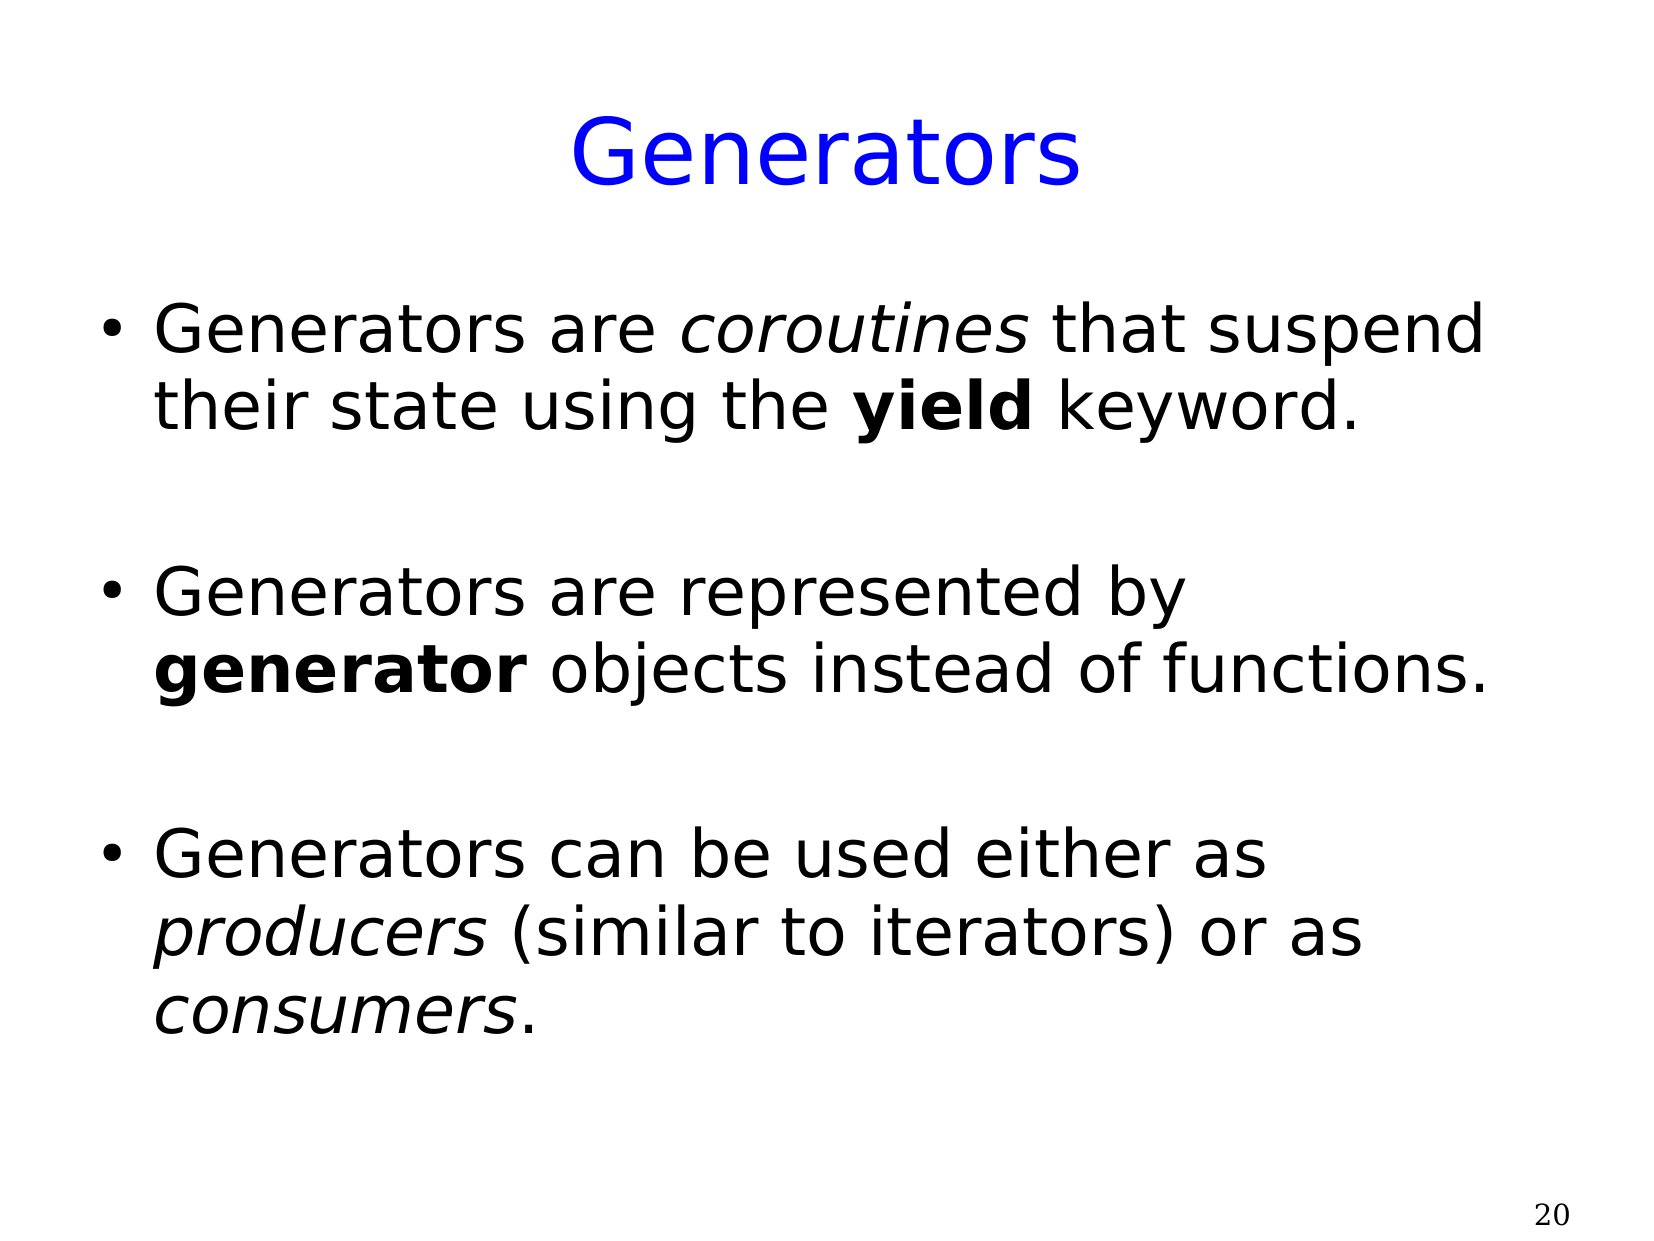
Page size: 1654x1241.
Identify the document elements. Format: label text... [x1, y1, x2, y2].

list Generators are coroutines that suspend their state using the yield keyword. Generators are represented by generator objects instead of functions. Generators can be used either as producers (similar to iterators) or as consumers. [82, 290, 1571, 1109]
title Generators [82, 49, 1571, 257]
